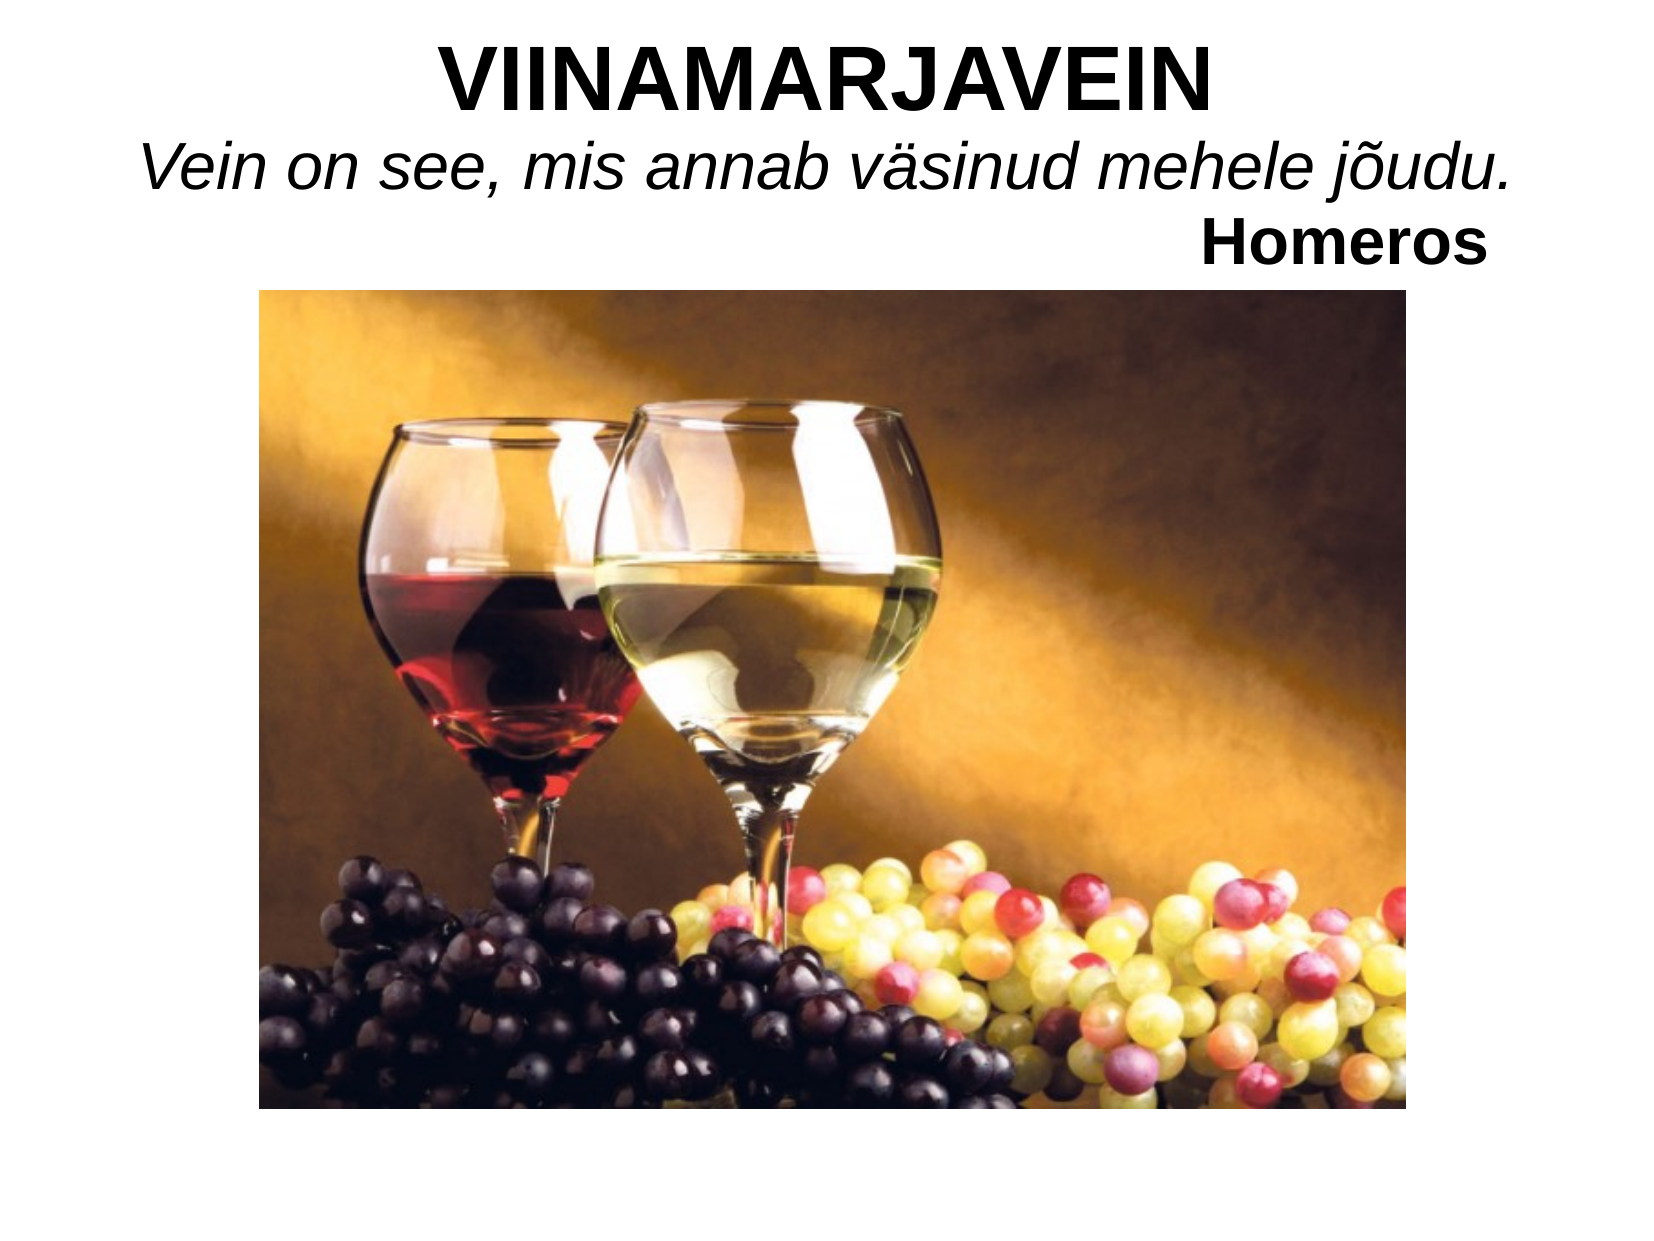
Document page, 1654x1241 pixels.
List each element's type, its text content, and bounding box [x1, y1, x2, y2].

picture [259, 290, 1406, 1109]
title VIINAMARJAVEIN Vein on see, mis annab väsinud mehele jõudu. Homeros [82, 26, 1571, 280]
